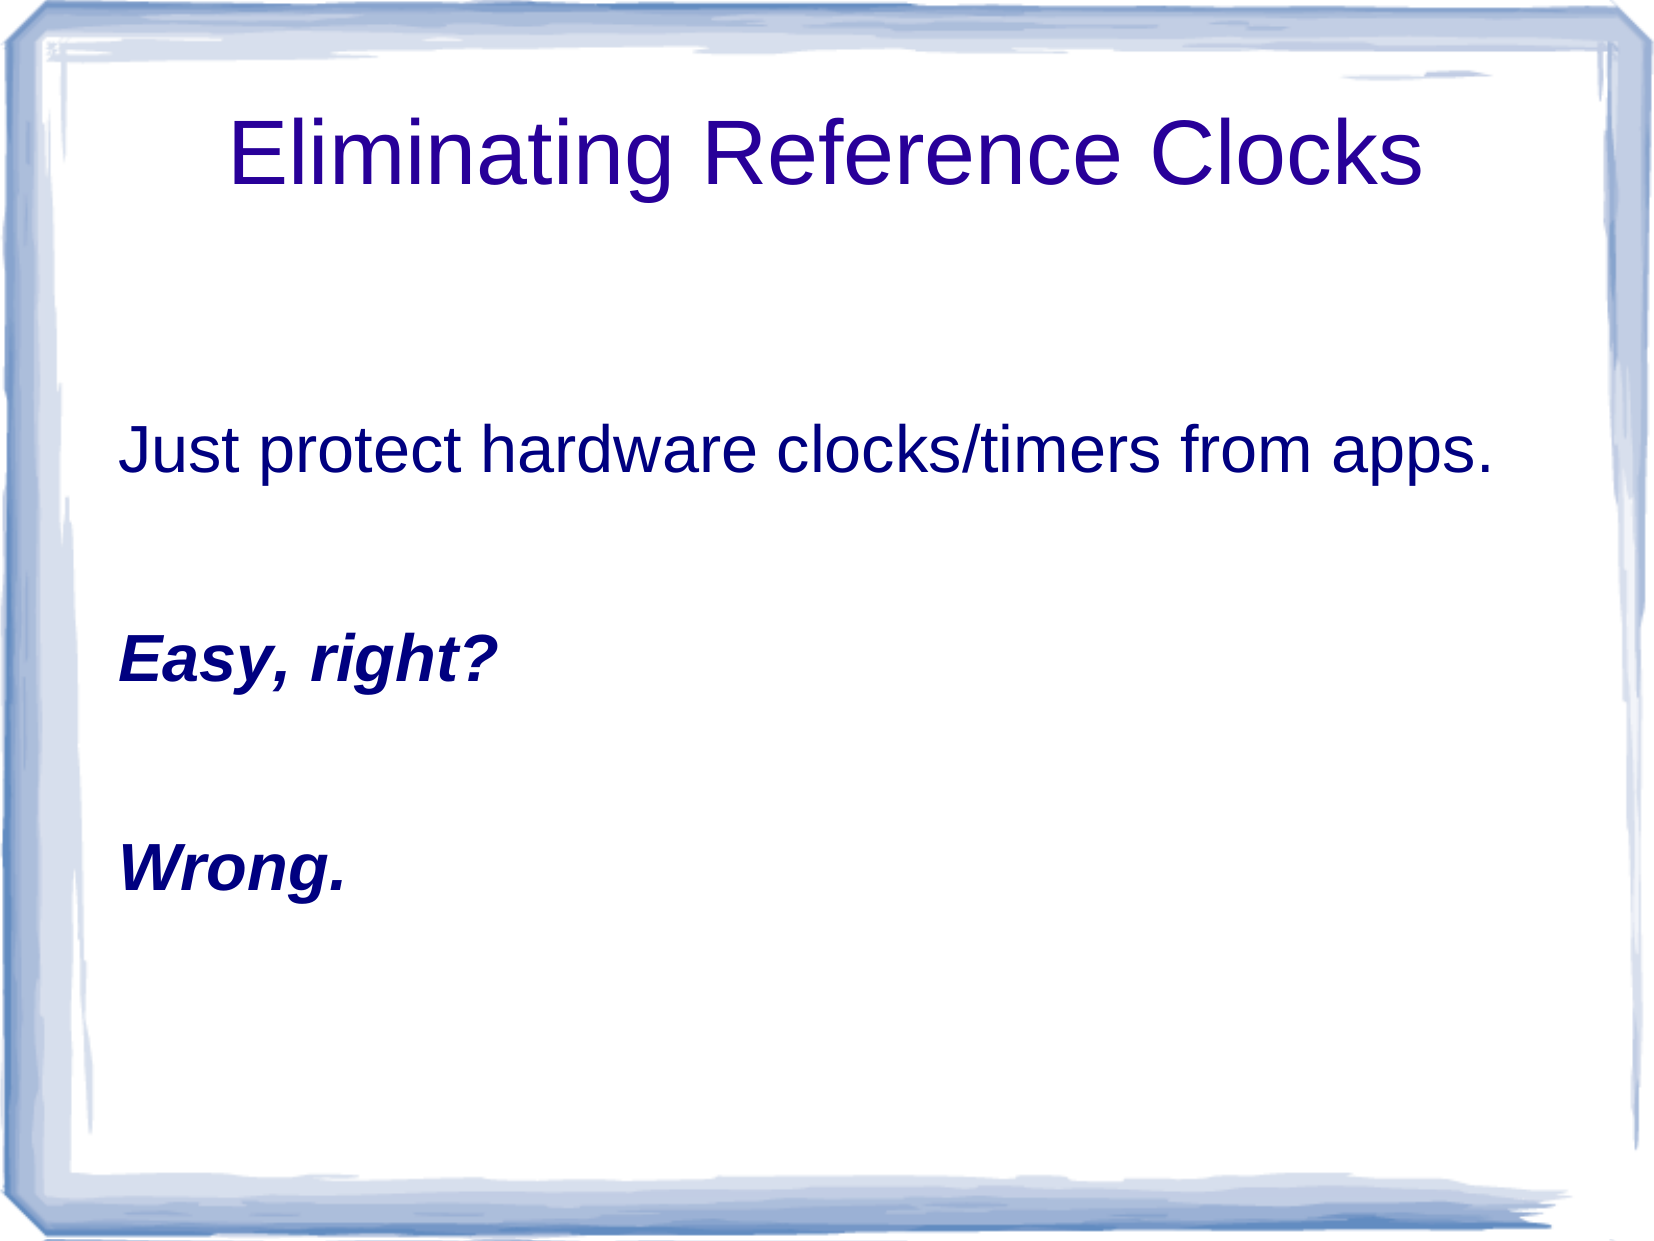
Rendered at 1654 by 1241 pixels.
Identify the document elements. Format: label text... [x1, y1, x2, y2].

list Just protect hardware clocks/timers from apps. Easy, right? Wrong. [118, 412, 1571, 990]
picture [0, 0, 1654, 1241]
title Eliminating Reference Clocks [82, 56, 1571, 250]
